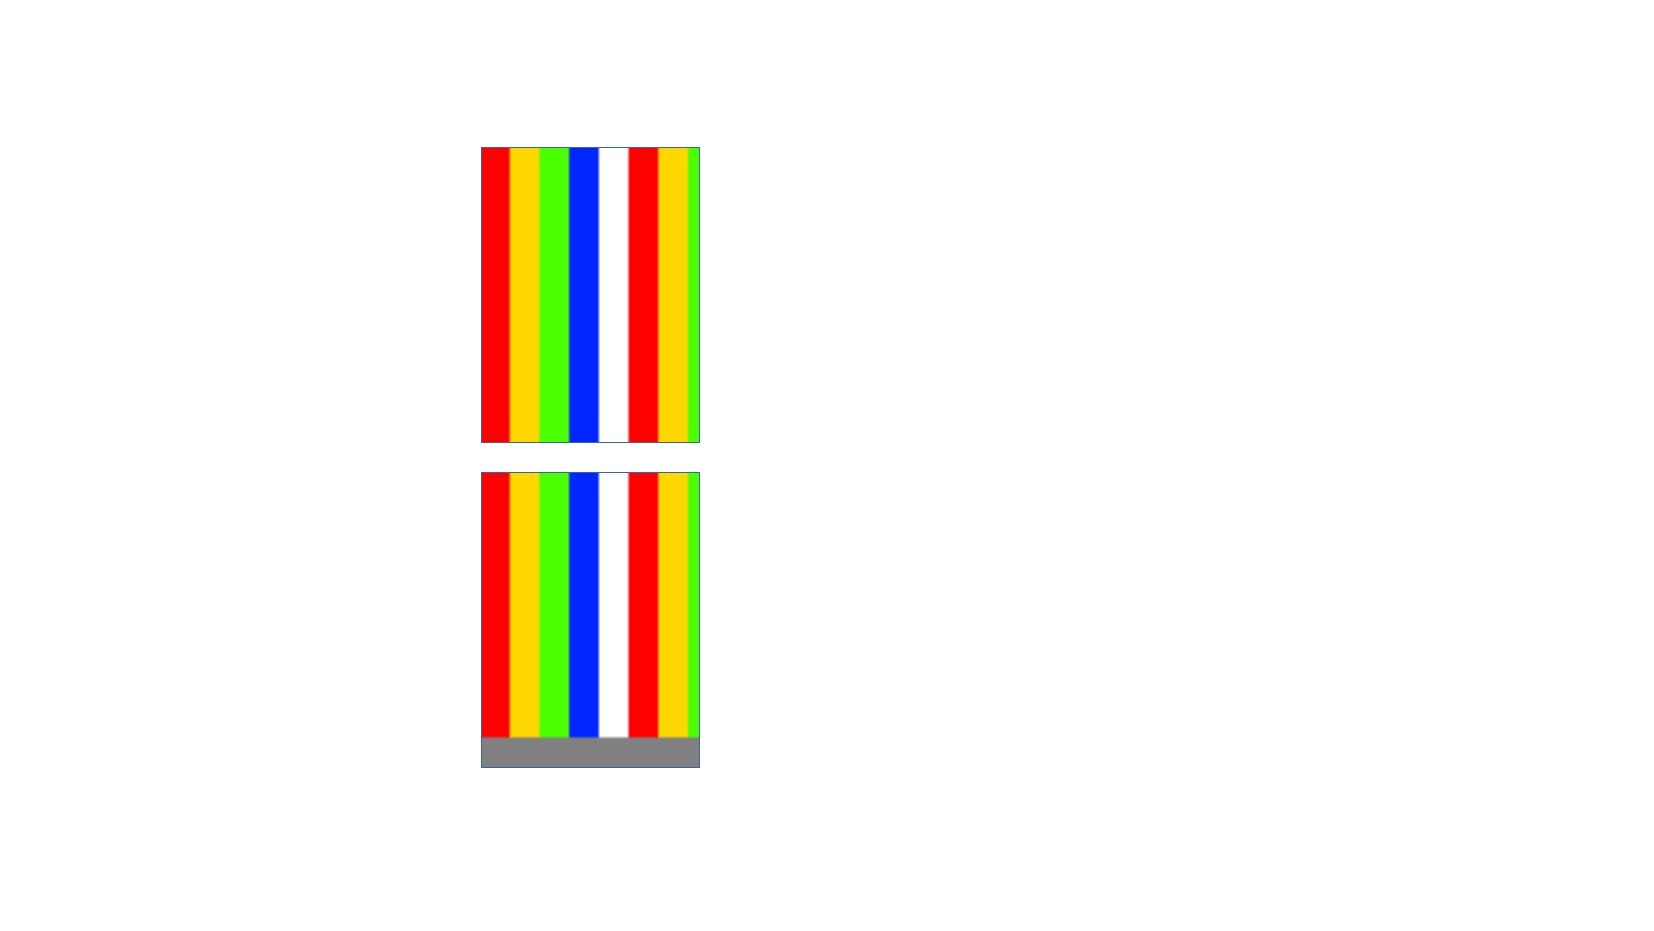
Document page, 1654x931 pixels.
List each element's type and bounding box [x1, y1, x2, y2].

picture [481, 472, 700, 768]
picture [481, 147, 700, 443]
